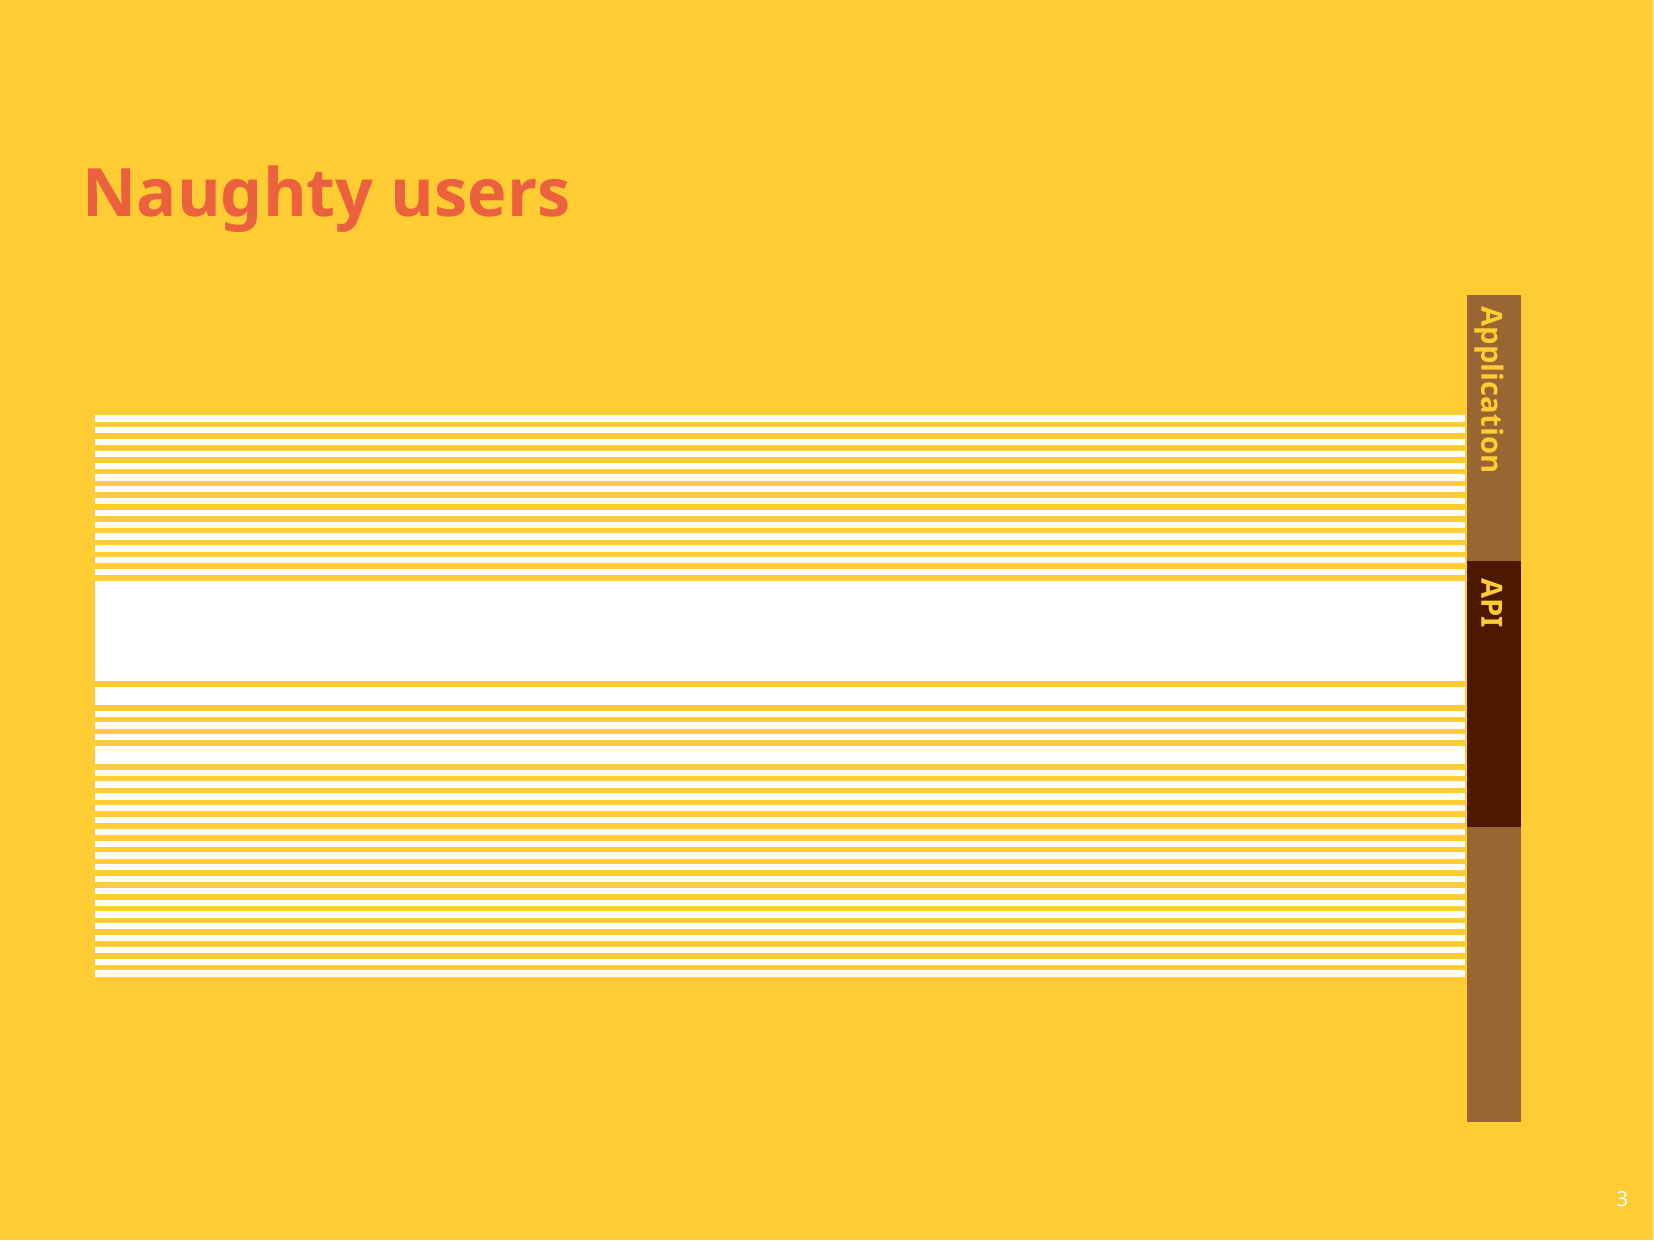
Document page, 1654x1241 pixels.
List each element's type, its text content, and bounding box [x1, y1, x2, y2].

title Naughty users [82, 88, 1571, 237]
text_box API [1454, 563, 1520, 637]
text_box Application [1454, 291, 1520, 476]
